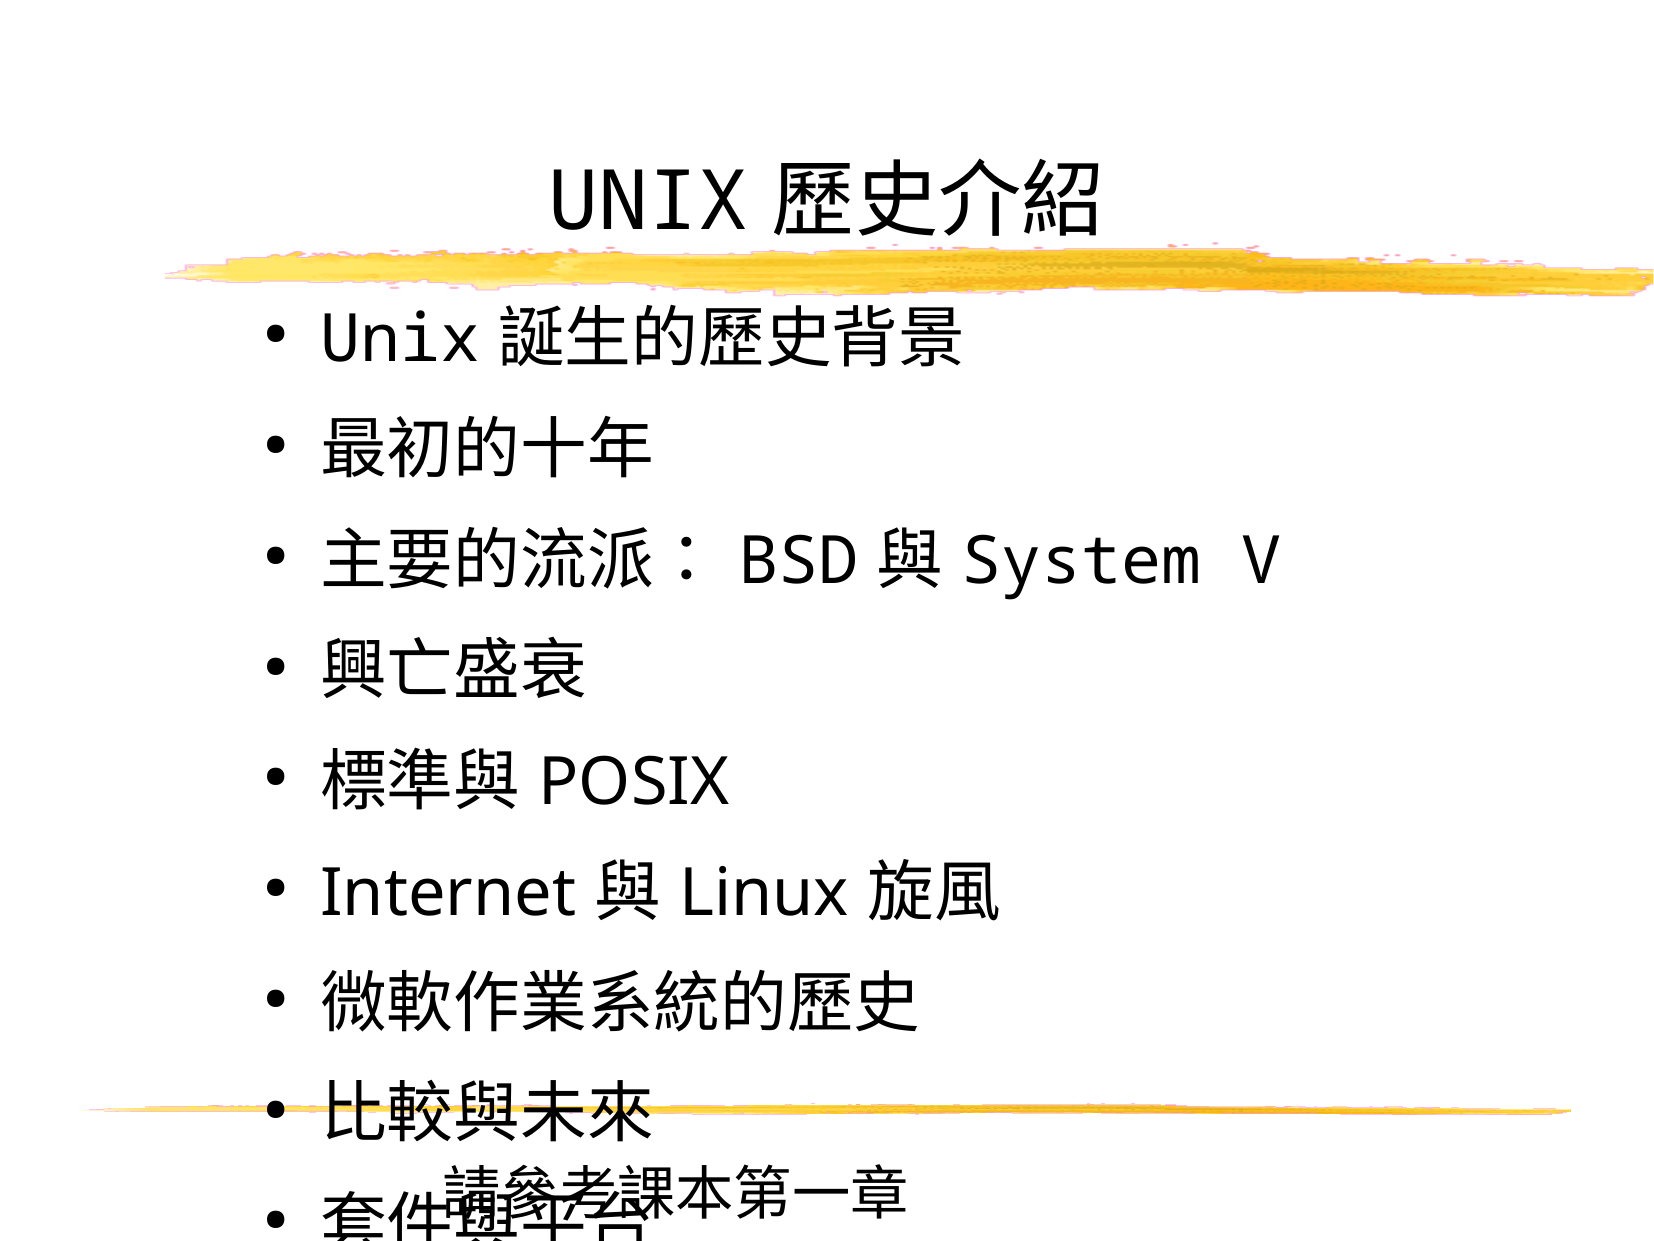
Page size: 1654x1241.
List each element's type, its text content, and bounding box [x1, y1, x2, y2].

title UNIX歷史介紹 [124, 55, 1530, 262]
picture [1476, 1102, 1571, 1117]
picture [165, 237, 1654, 308]
text_box 請參考課本第一章 [442, 1142, 911, 1216]
picture [82, 1102, 249, 1117]
list Unix誕生的歷史背景 最初的十年 主要的流派：BSD與System V 興亡盛衰 標準與POSIX Internet與Linux旋風 微軟作業系統的歷史 比較與未來 套件與平台 [249, 277, 1476, 1165]
